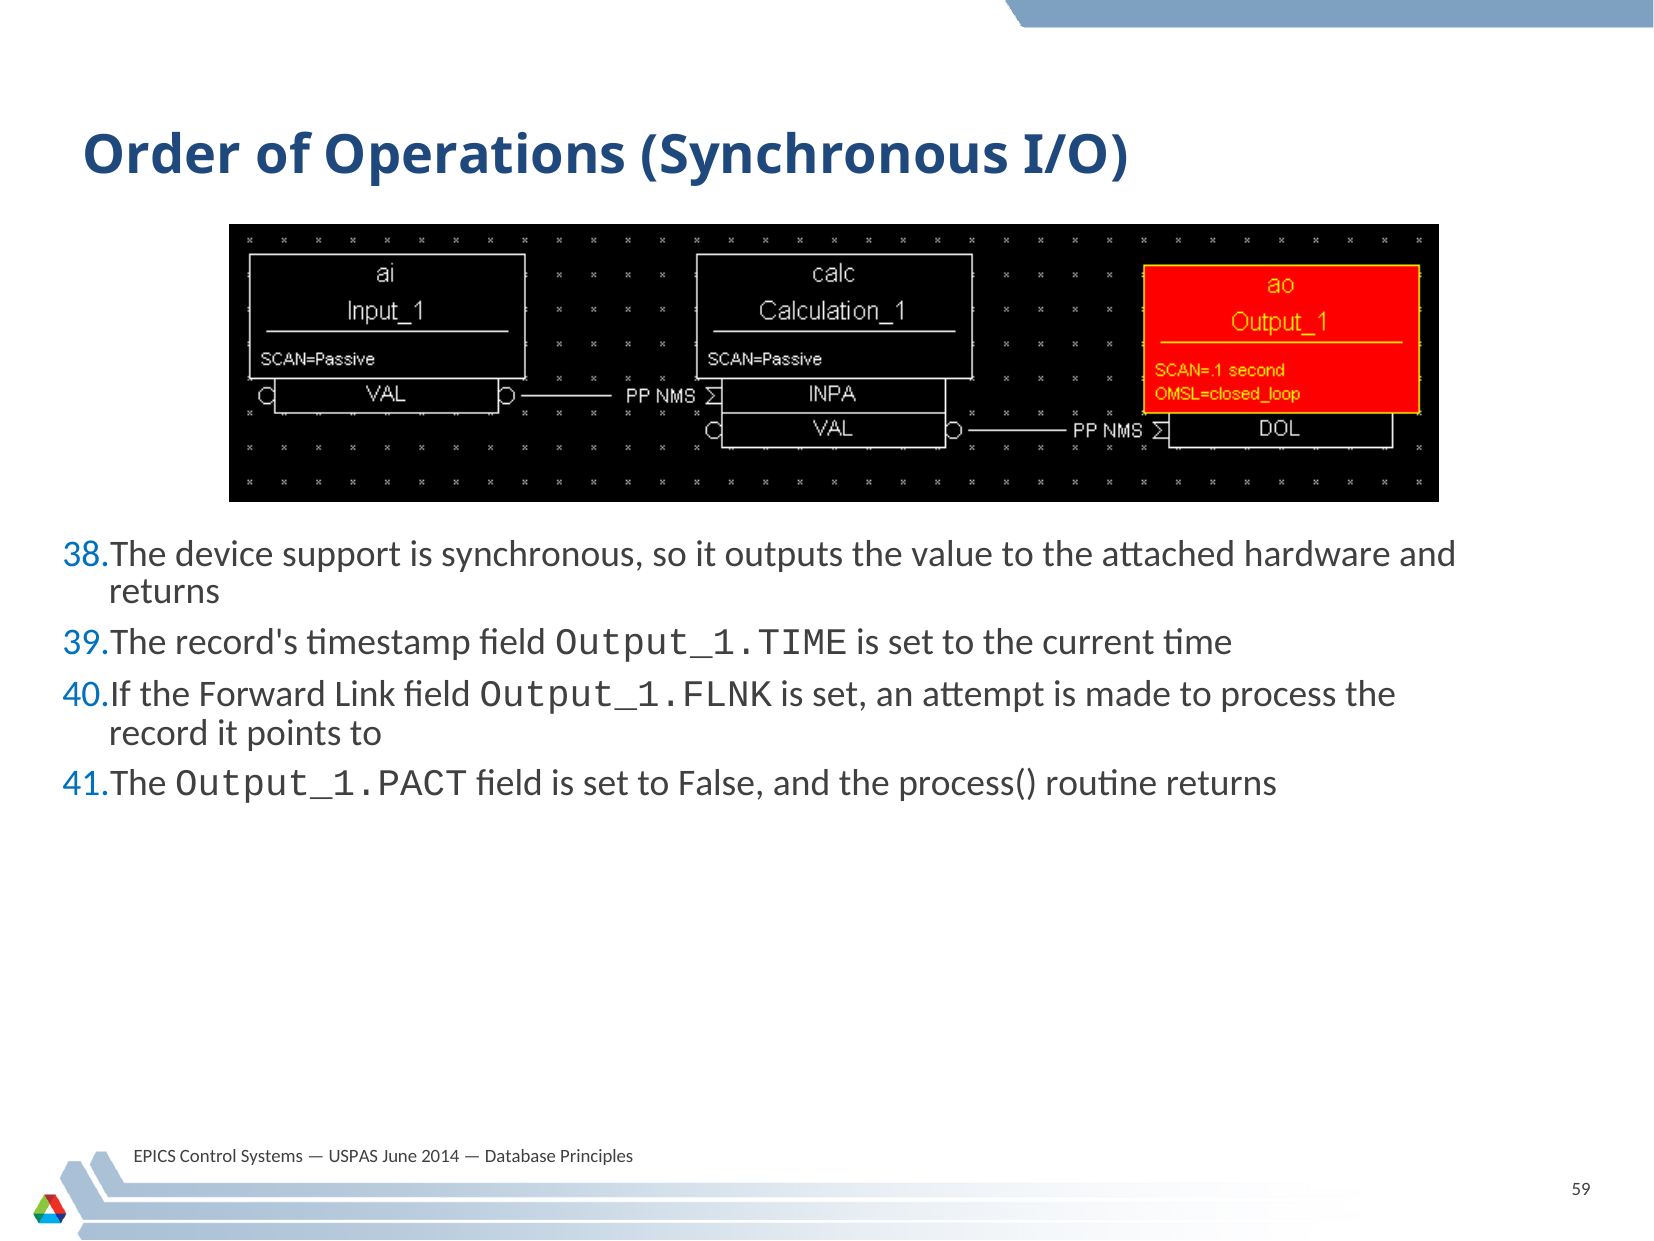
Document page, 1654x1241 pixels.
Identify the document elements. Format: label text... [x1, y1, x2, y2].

picture [229, 224, 1439, 502]
list The device support is synchronous, so it outputs the value to the attached hardware and returns The record's timestamp field Output_1.TIME is set to the current time If the Forward Link field Output_1.FLNK is set, an attempt is made to process the record it points to The Output_1.PACT field is set to False, and the process() routine returns [62, 538, 1498, 845]
picture [0, 1143, 1654, 1240]
picture [0, 0, 1654, 29]
title Order of Operations (Synchronous I/O) [82, 121, 1571, 185]
